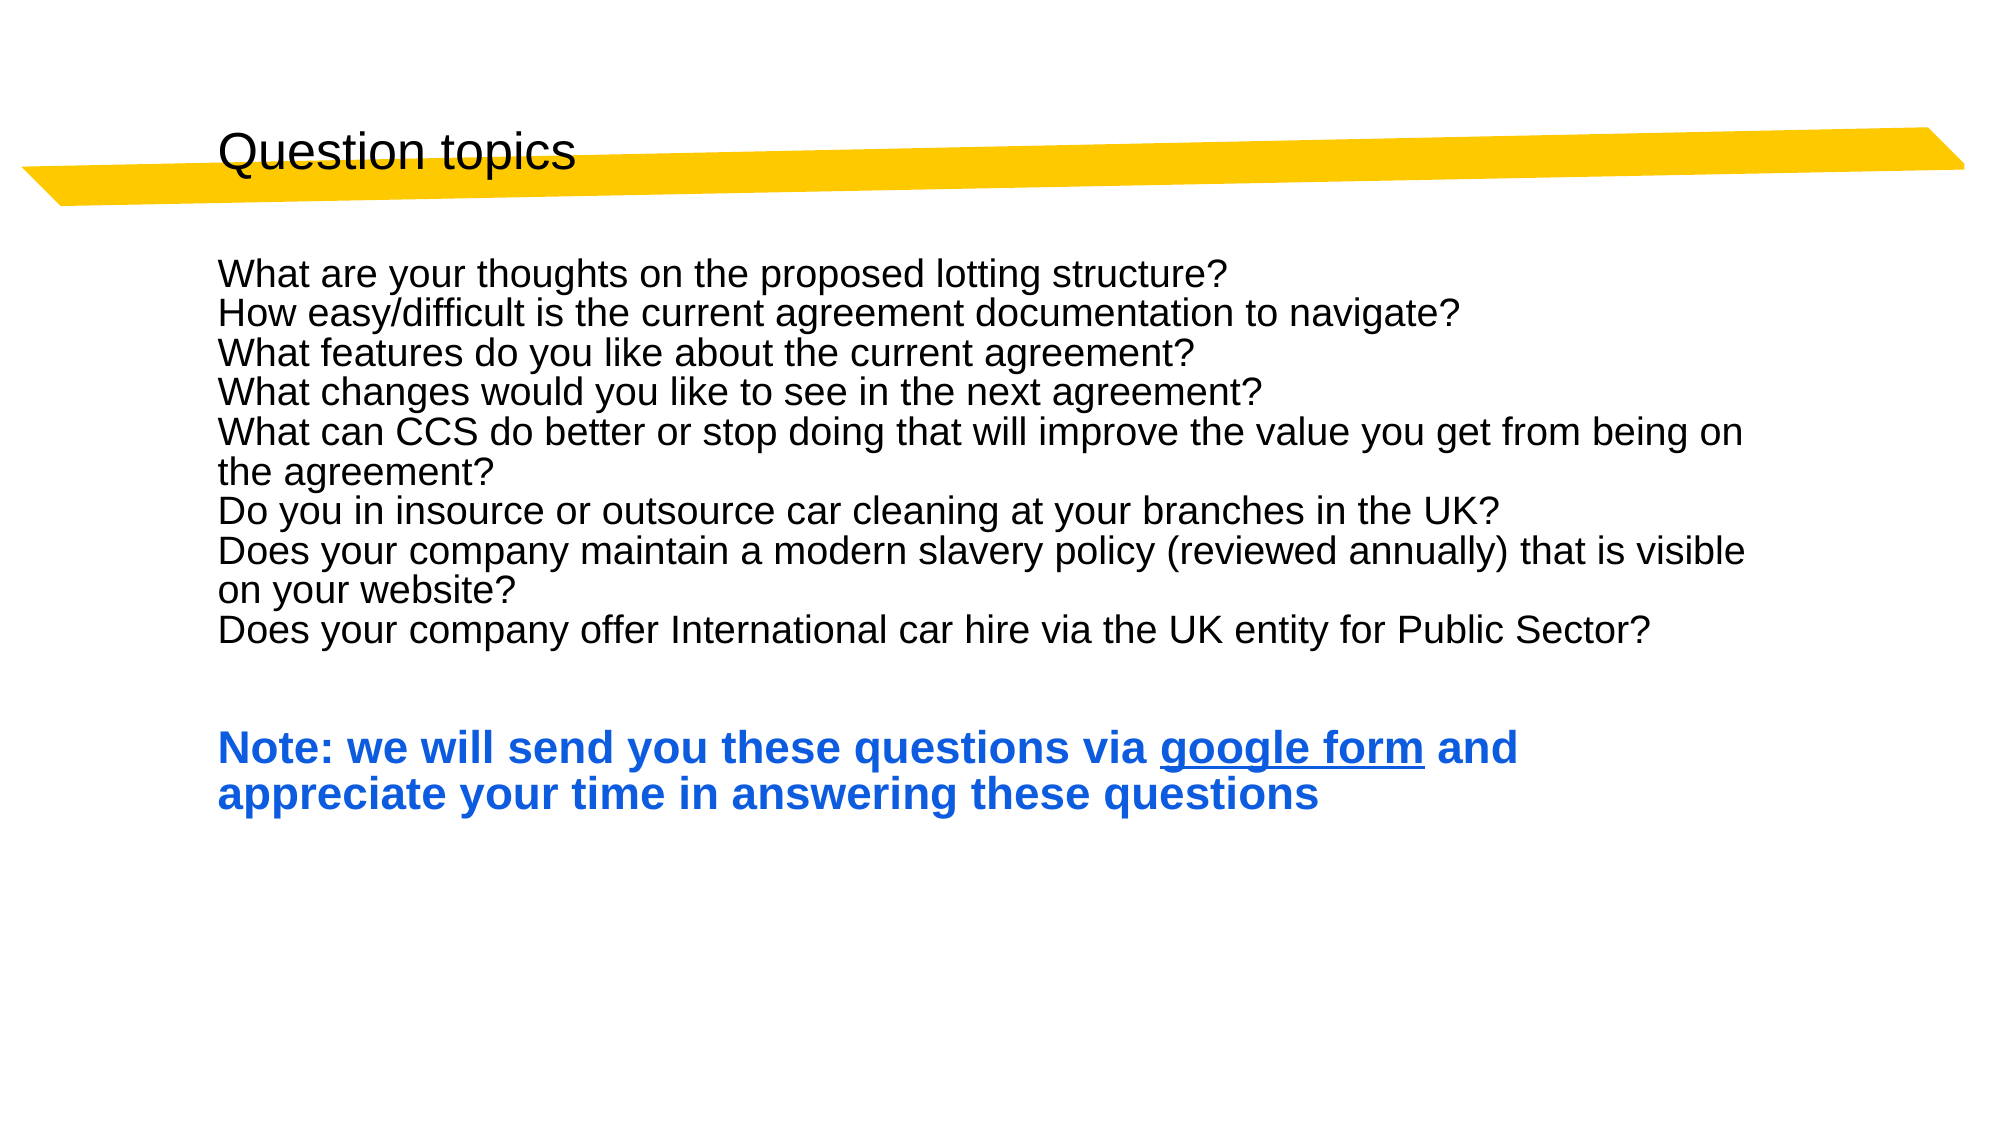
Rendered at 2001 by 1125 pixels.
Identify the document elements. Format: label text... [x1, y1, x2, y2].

text_box Question topics What are your thoughts on the proposed lotting structure? How easy/difficult is the current agreement documentation to navigate? What features do you like about the current agreement? What changes would you like to see in the next agreement? What can CCS do better or stop doing that will improve the value you get from being on the agreement? Do you in insource or outsource car cleaning at your branches in the UK? Does your company maintain a modern slavery policy (reviewed annually) that is visible on your website? Does your company offer International car hire via the UK entity for Public Sector? Note: we will send you these questions via google form and appreciate your time in answering these questions [197, 107, 1770, 1018]
